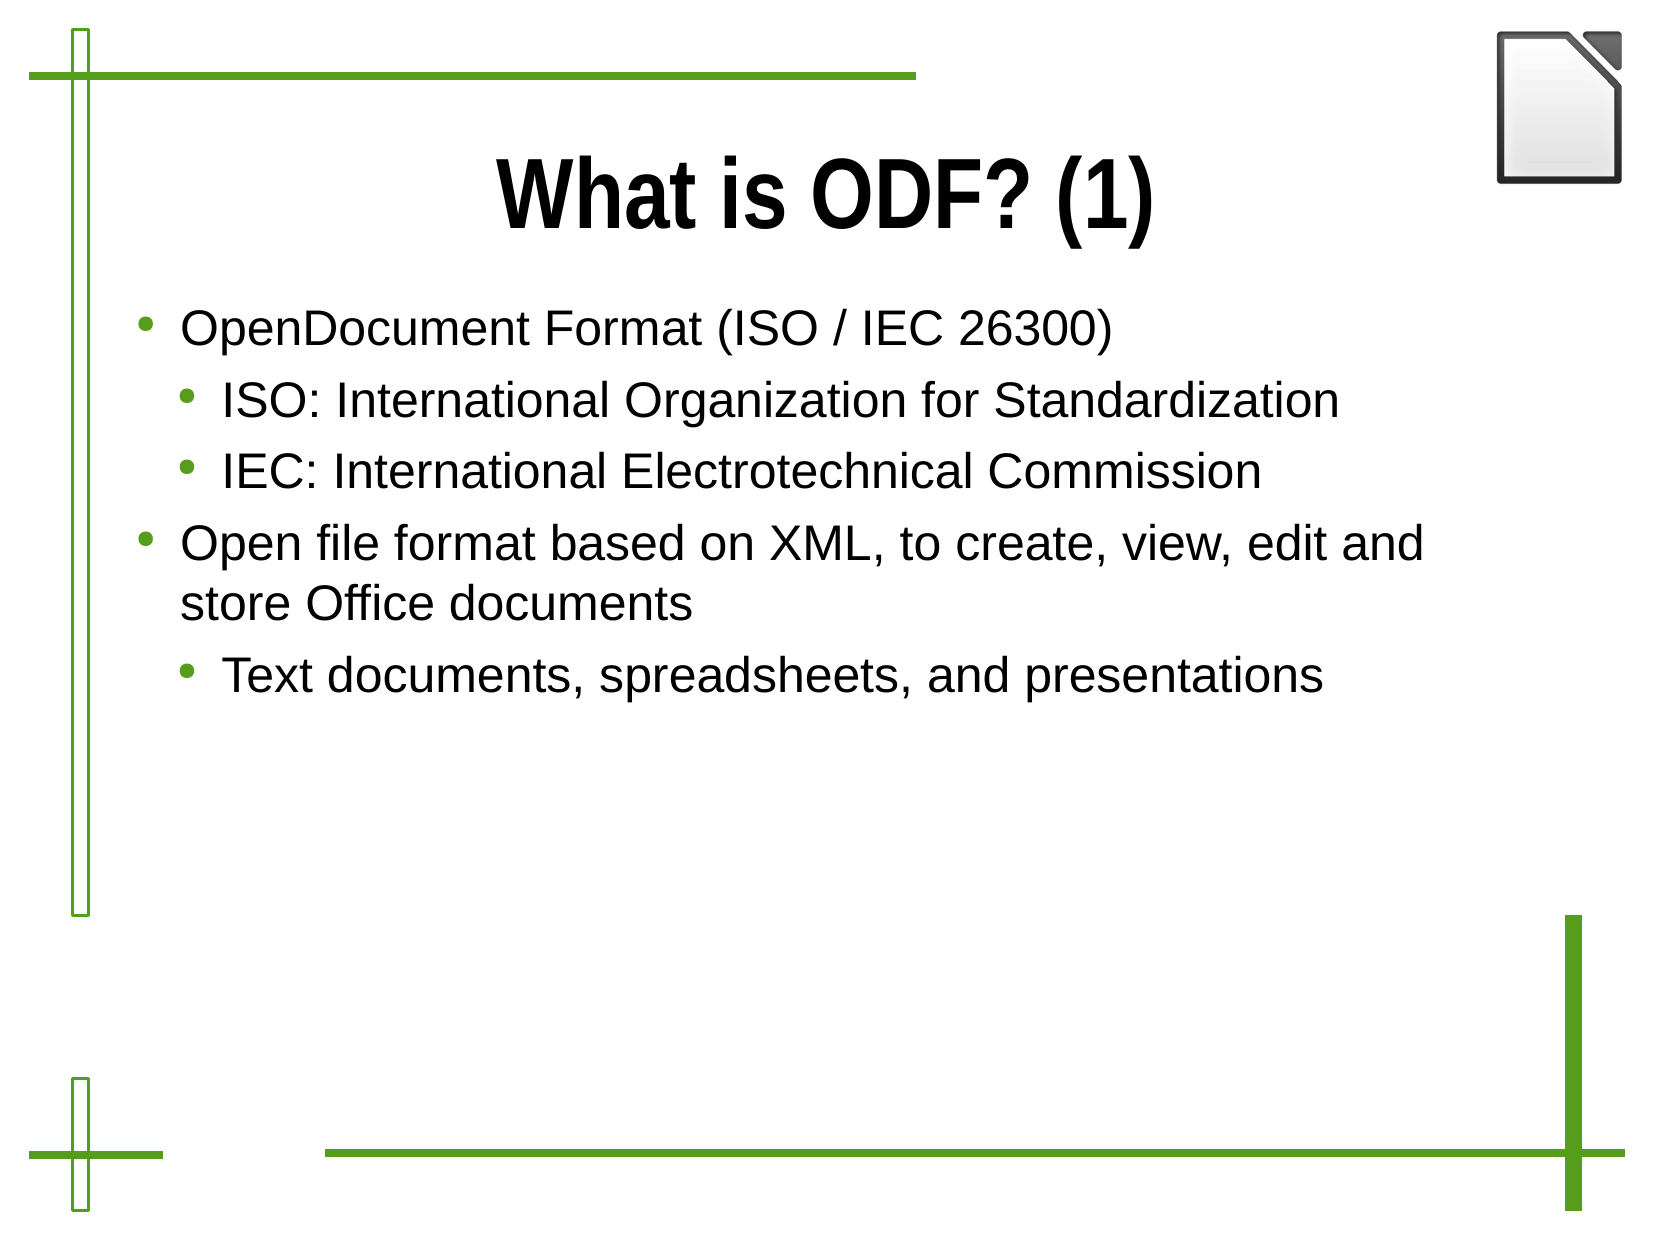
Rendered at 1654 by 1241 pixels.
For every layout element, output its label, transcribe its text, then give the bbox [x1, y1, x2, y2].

list OpenDocument Format (ISO / IEC 26300) ISO: International Organization for Standardization IEC: International Electrotechnical Commission Open file format based on XML, to create, view, edit and store Office documents Text documents, spreadsheets, and presentations [118, 295, 1536, 1123]
title What is ODF? (1) [118, 118, 1536, 260]
picture [1494, 29, 1624, 186]
